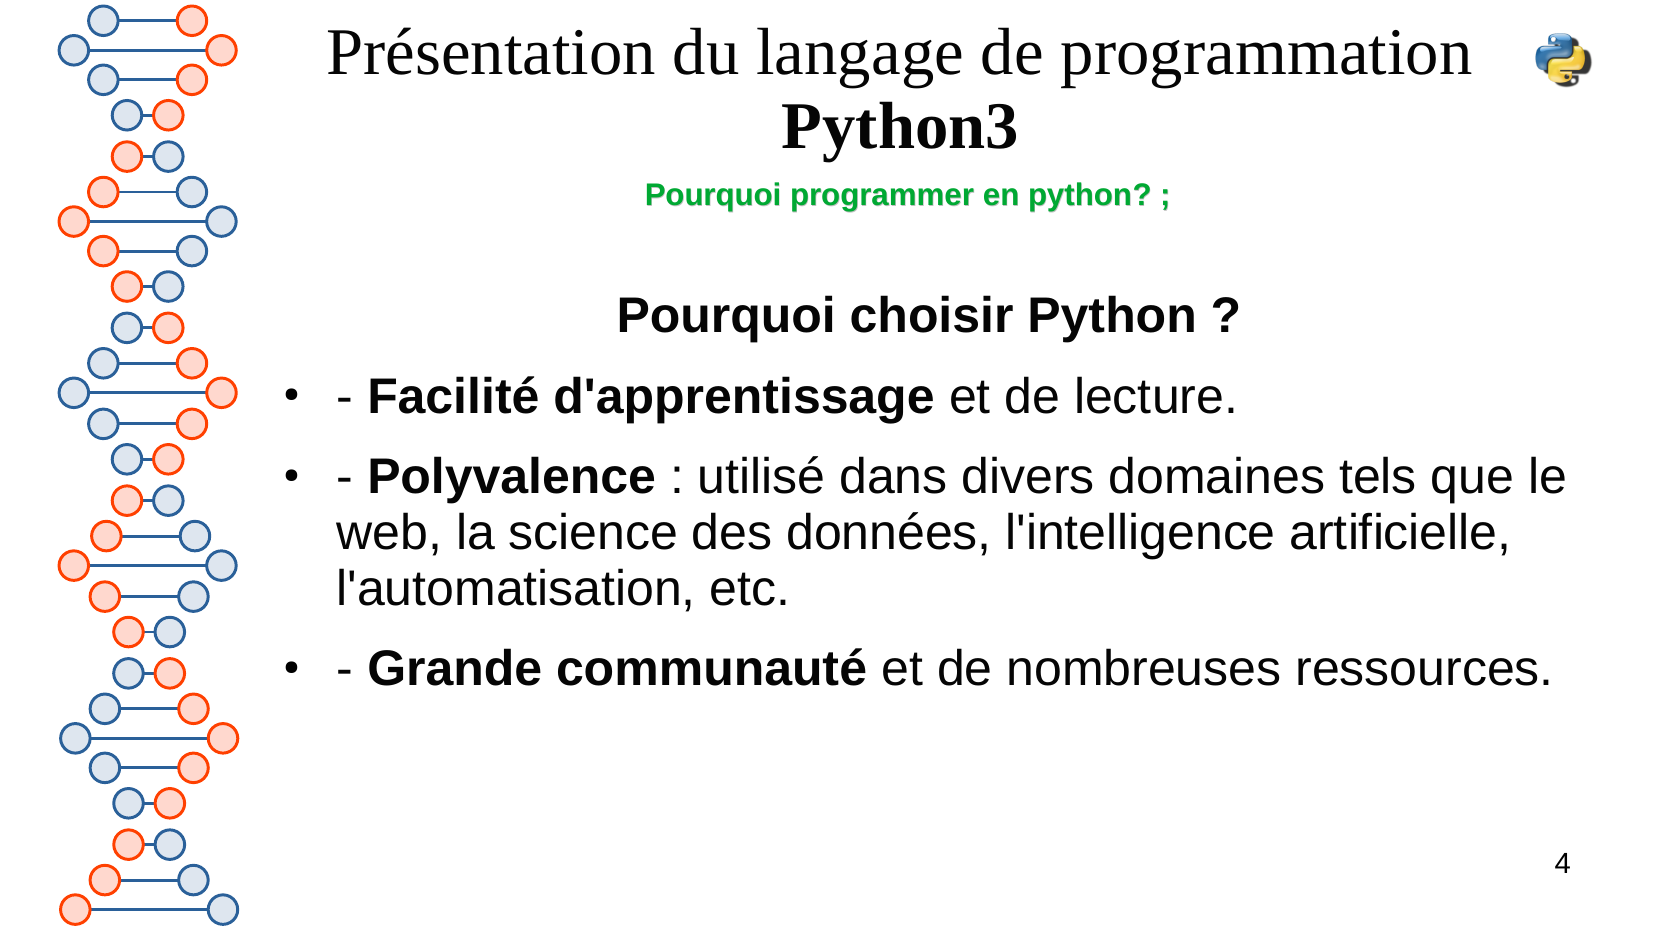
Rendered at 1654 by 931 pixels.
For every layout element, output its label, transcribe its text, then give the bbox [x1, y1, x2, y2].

text_box Pourquoi programmer en python? ; [635, 177, 1270, 212]
title Présentation du langage de programmation Python3 [324, 14, 1477, 163]
picture [1532, 31, 1595, 89]
list Pourquoi choisir Python ? - Facilité d'apprentissage et de lecture. - Polyvalence : utilisé dans divers domaines tels que le web, la science des données, l'intelligence artificielle, l'automatisation, etc. - Grande communauté et de nombreuses ressources. [265, 287, 1595, 827]
